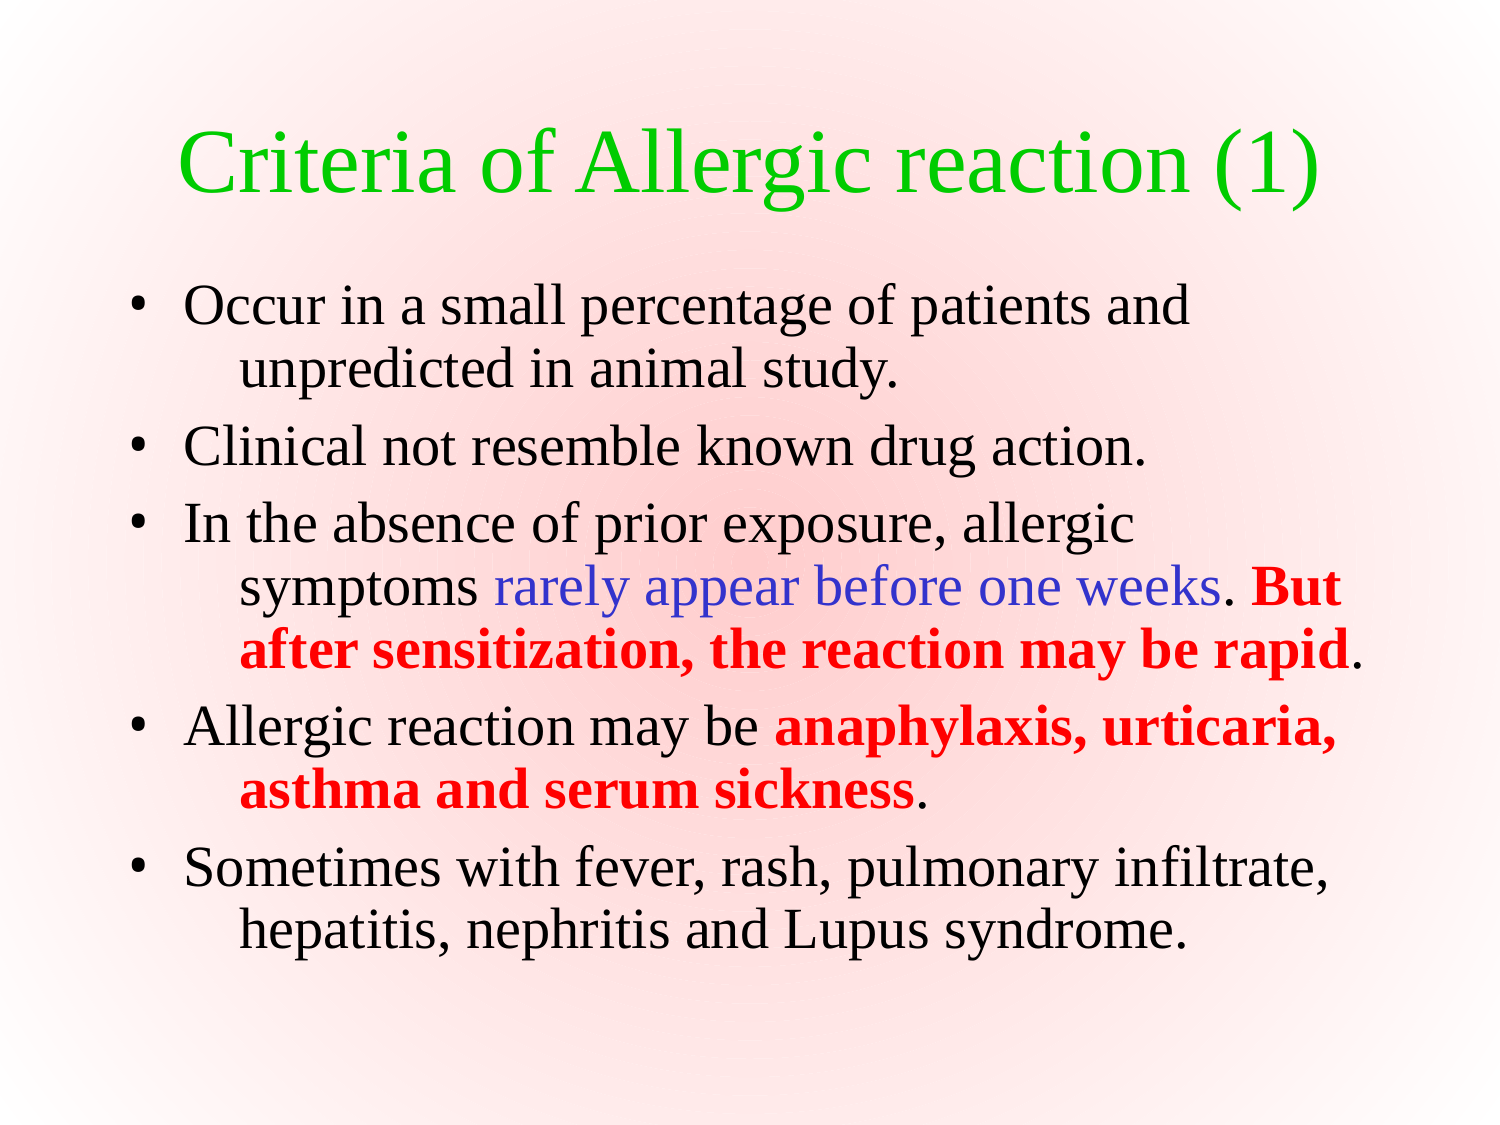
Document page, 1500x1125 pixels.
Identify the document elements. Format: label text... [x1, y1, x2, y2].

title Criteria of Allergic reaction (1) [112, 62, 1388, 250]
list Occur in a small percentage of patients and unpredicted in animal study. Clinical not resemble known drug action. In the absence of prior exposure, allergic symptoms rarely appear before one weeks. But after sensitization, the reaction may be rapid. Allergic reaction may be anaphylaxis, urticaria, asthma and serum sickness. Sometimes with fever, rash, pulmonary infiltrate, hepatitis, nephritis and Lupus syndrome. [112, 267, 1388, 993]
